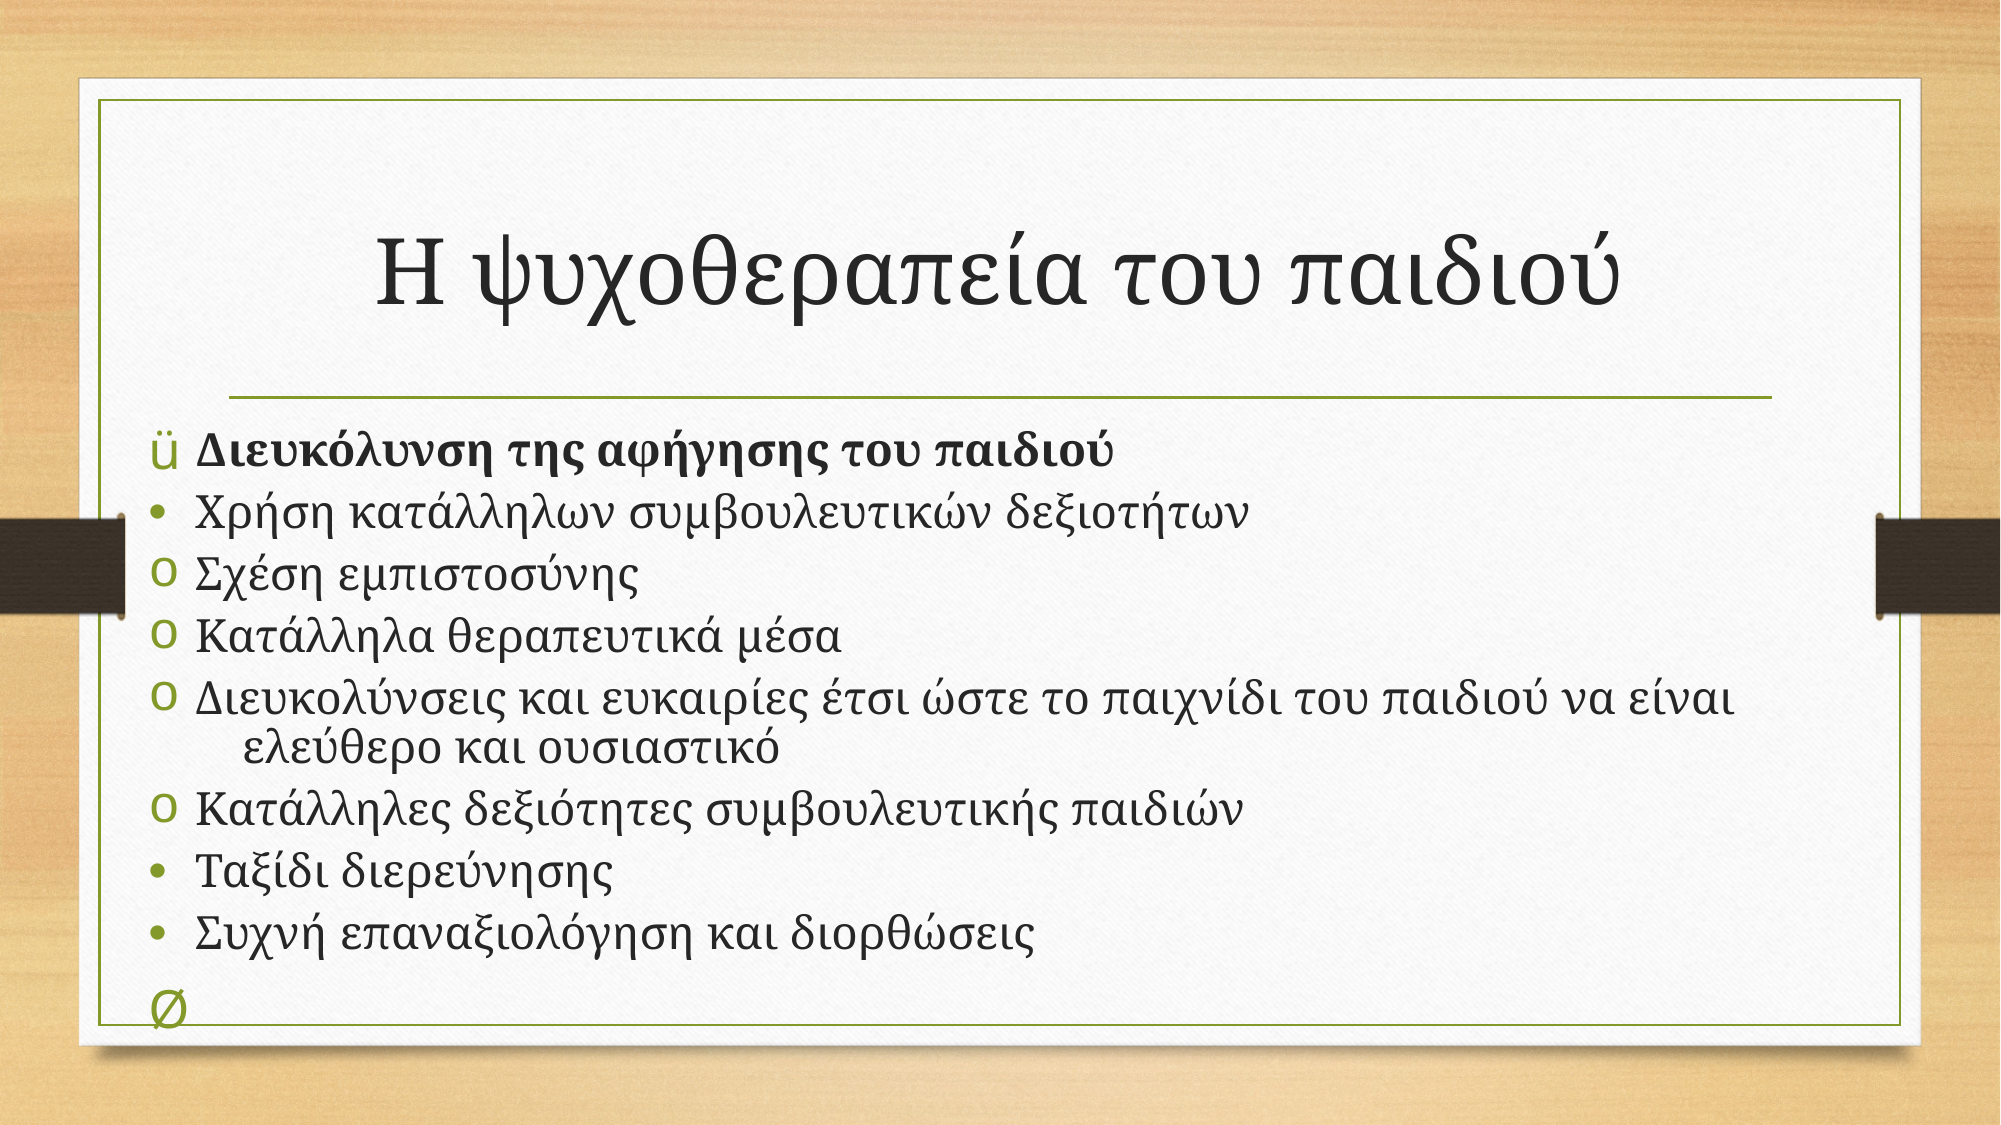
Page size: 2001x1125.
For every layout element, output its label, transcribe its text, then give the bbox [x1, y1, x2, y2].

list Διευκόλυνση της αφήγησης του παιδιού Χρήση κατάλληλων συμβουλευτικών δεξιοτήτων Σχέση εμπιστοσύνης Κατάλληλα θεραπευτικά μέσα Διευκολύνσεις και ευκαιρίες έτσι ώστε το παιχνίδι του παιδιού να είναι ελεύθερο και ουσιαστικό Κατάλληλες δεξιότητες συμβουλευτικής παιδιών Ταξίδι διερεύνησης Συχνή επαναξιολόγηση και διορθώσεις [133, 419, 1889, 1021]
title Η ψυχοθεραπεία του παιδιού [212, 161, 1788, 376]
